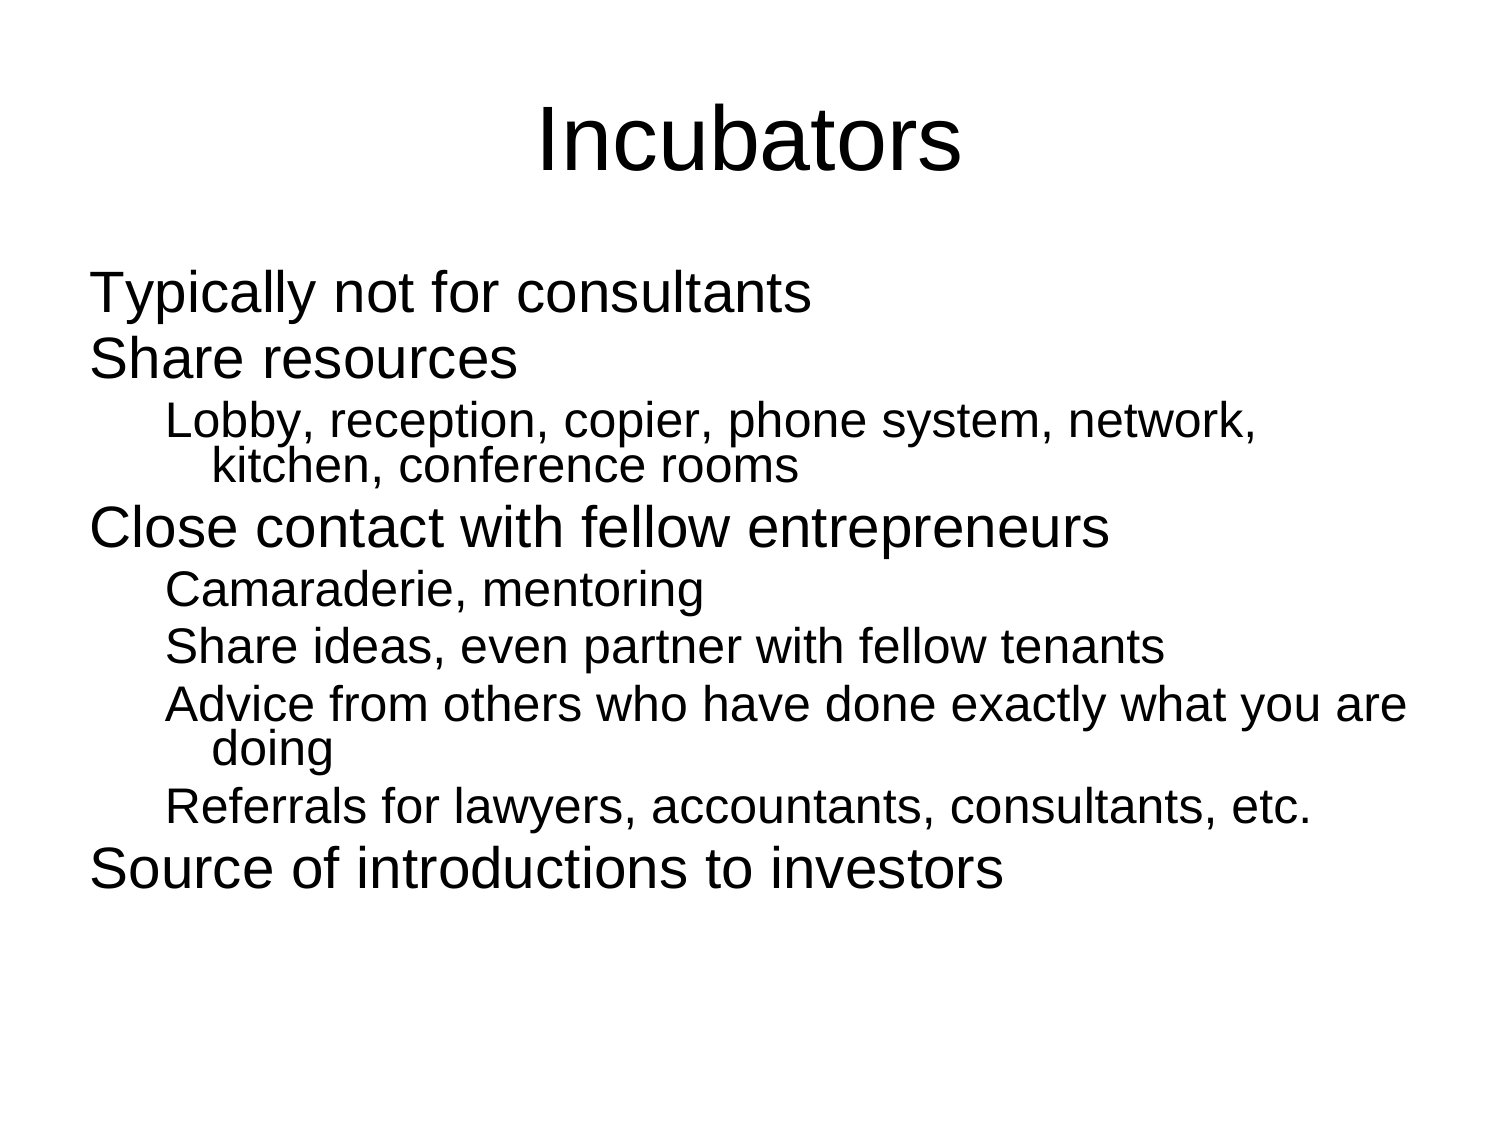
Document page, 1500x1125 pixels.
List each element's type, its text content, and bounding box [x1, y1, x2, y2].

title Incubators [75, 45, 1426, 233]
list Typically not for consultants Share resources Lobby, reception, copier, phone system, network, kitchen, conference rooms Close contact with fellow entrepreneurs Camaraderie, mentoring Share ideas, even partner with fellow tenants Advice from others who have done exactly what you are doing Referrals for lawyers, accountants, consultants, etc. Source of introductions to investors [75, 262, 1426, 1006]
